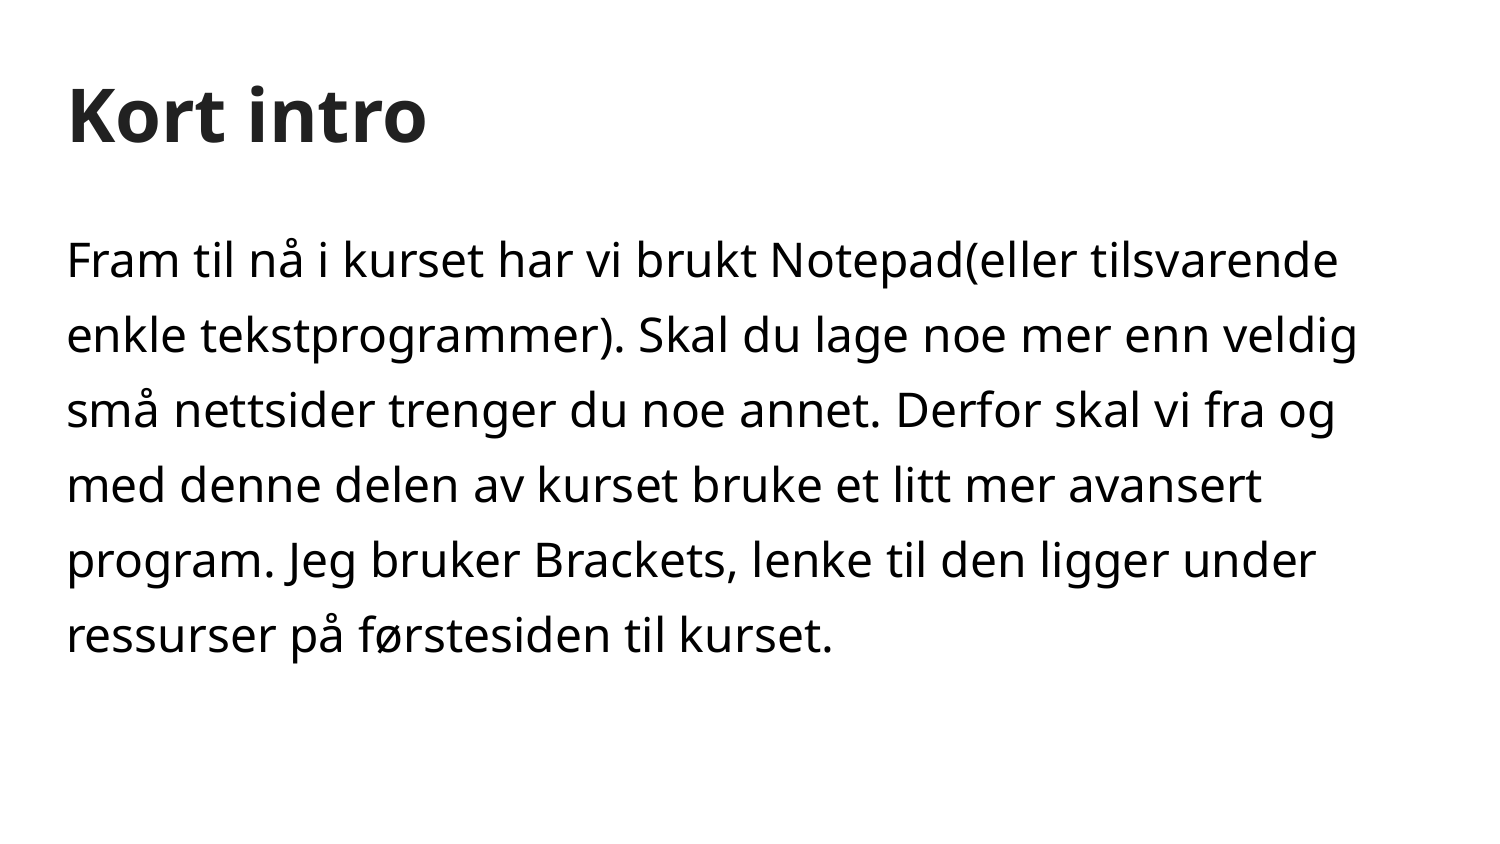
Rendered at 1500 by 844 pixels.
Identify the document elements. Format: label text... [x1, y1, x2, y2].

title Kort intro [51, 48, 1449, 180]
list Fram til nå i kurset har vi brukt Notepad(eller tilsvarende enkle tekstprogrammer). Skal du lage noe mer enn veldig små nettsider trenger du noe annet. Derfor skal vi fra og med denne delen av kurset bruke et litt mer avansert program. Jeg bruker Brackets, lenke til den ligger under ressurser på førstesiden til kurset. [51, 201, 1449, 750]
